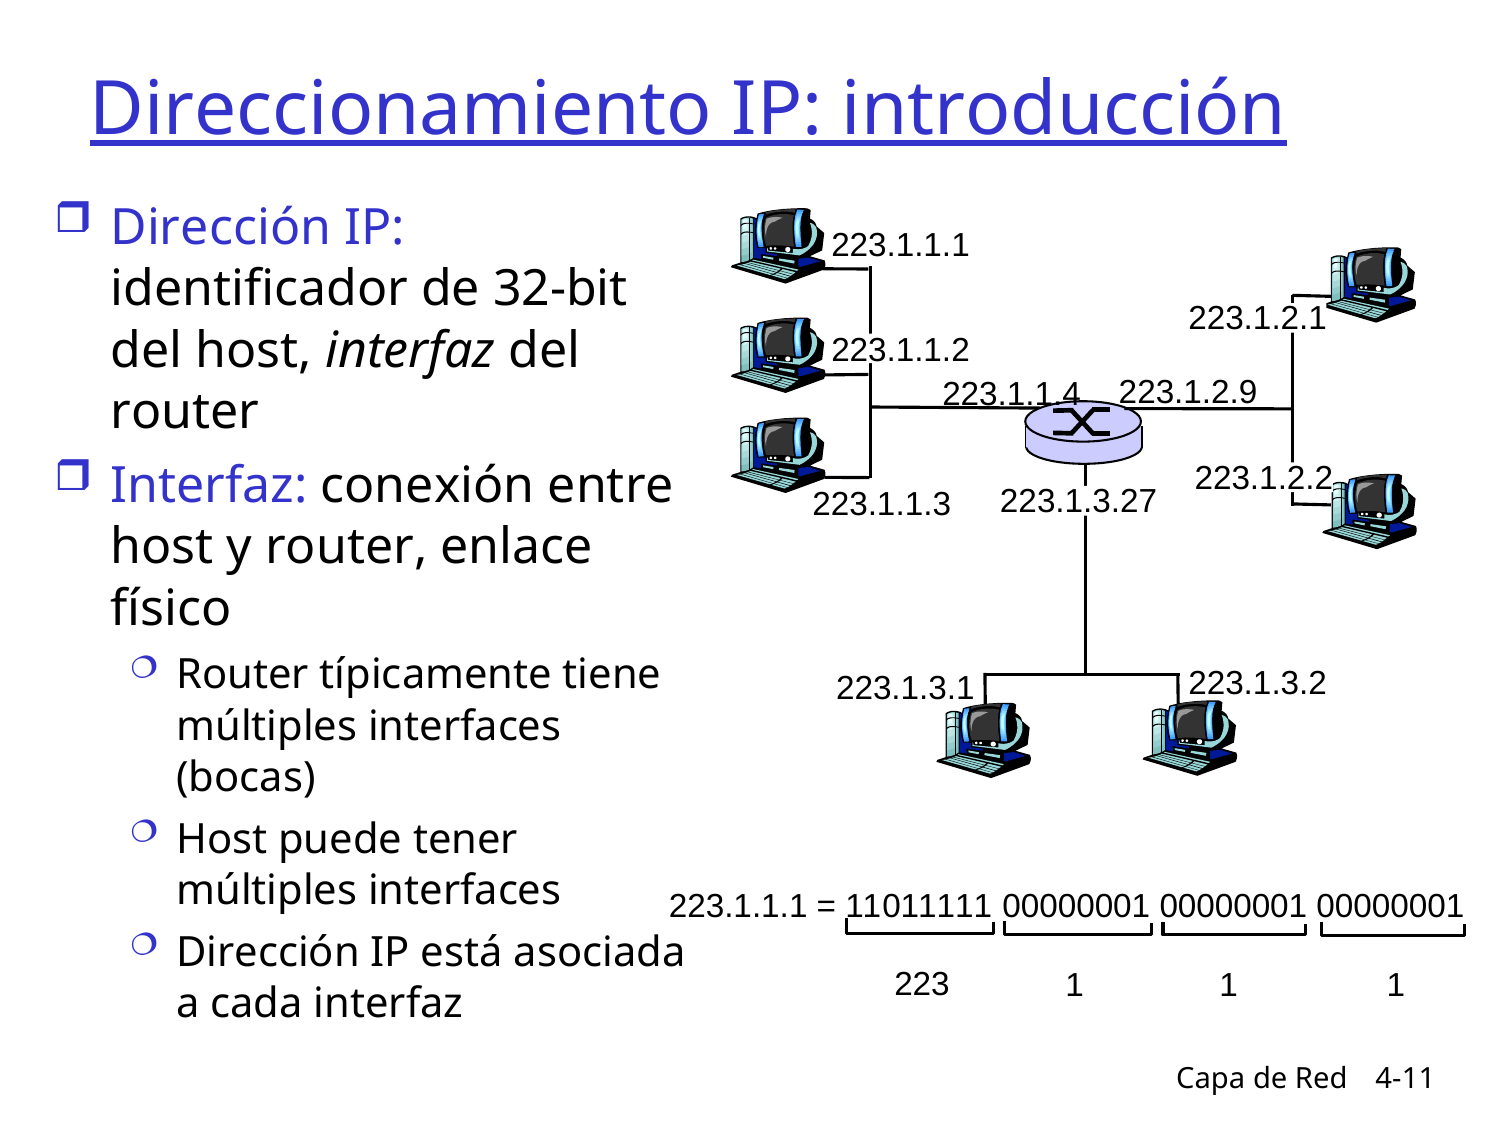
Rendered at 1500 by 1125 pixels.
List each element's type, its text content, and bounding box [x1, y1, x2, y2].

text_box 223.1.2.2 [1179, 448, 1349, 504]
text_box 223.1.1.1 = 11011111 00000001 00000001 00000001 [654, 876, 1481, 932]
list Dirección IP: identificador de 32-bit del host, interfaz del router Interfaz: conexión entre host y router, enlace físico Router típicamente tiene múltiples interfaces (bocas) Host puede tener múltiples interfaces Dirección IP está asociada a cada interfaz [39, 187, 713, 1021]
picture [936, 702, 1033, 779]
text_box [1097, 401, 1104, 407]
text_box 1 [1204, 955, 1253, 1012]
text_box 223.1.3.2 [1173, 653, 1343, 709]
text_box 223.1.2.1 [1173, 288, 1343, 345]
picture [730, 316, 827, 393]
text_box 223.1.1.4 [927, 364, 1097, 420]
text_box 223.1.2.9 [1104, 362, 1273, 419]
title Direccionamiento IP: introducción [75, 15, 1463, 196]
text_box [1025, 412, 1142, 464]
text_box 223.1.1.1 [816, 215, 986, 271]
text_box 223.1.3.1 [821, 658, 990, 714]
text_box 223.1.3.27 [985, 471, 1173, 527]
picture [730, 416, 827, 493]
text_box 223.1.1.2 [816, 320, 986, 377]
text_box 223.1.1.3 [797, 474, 967, 531]
text_box 223 [879, 954, 965, 1010]
picture [1321, 246, 1418, 323]
text_box 1 [1050, 955, 1099, 1012]
picture [1142, 699, 1239, 776]
text_box 1 [1371, 955, 1421, 1012]
picture [1322, 473, 1419, 550]
picture [730, 207, 827, 284]
